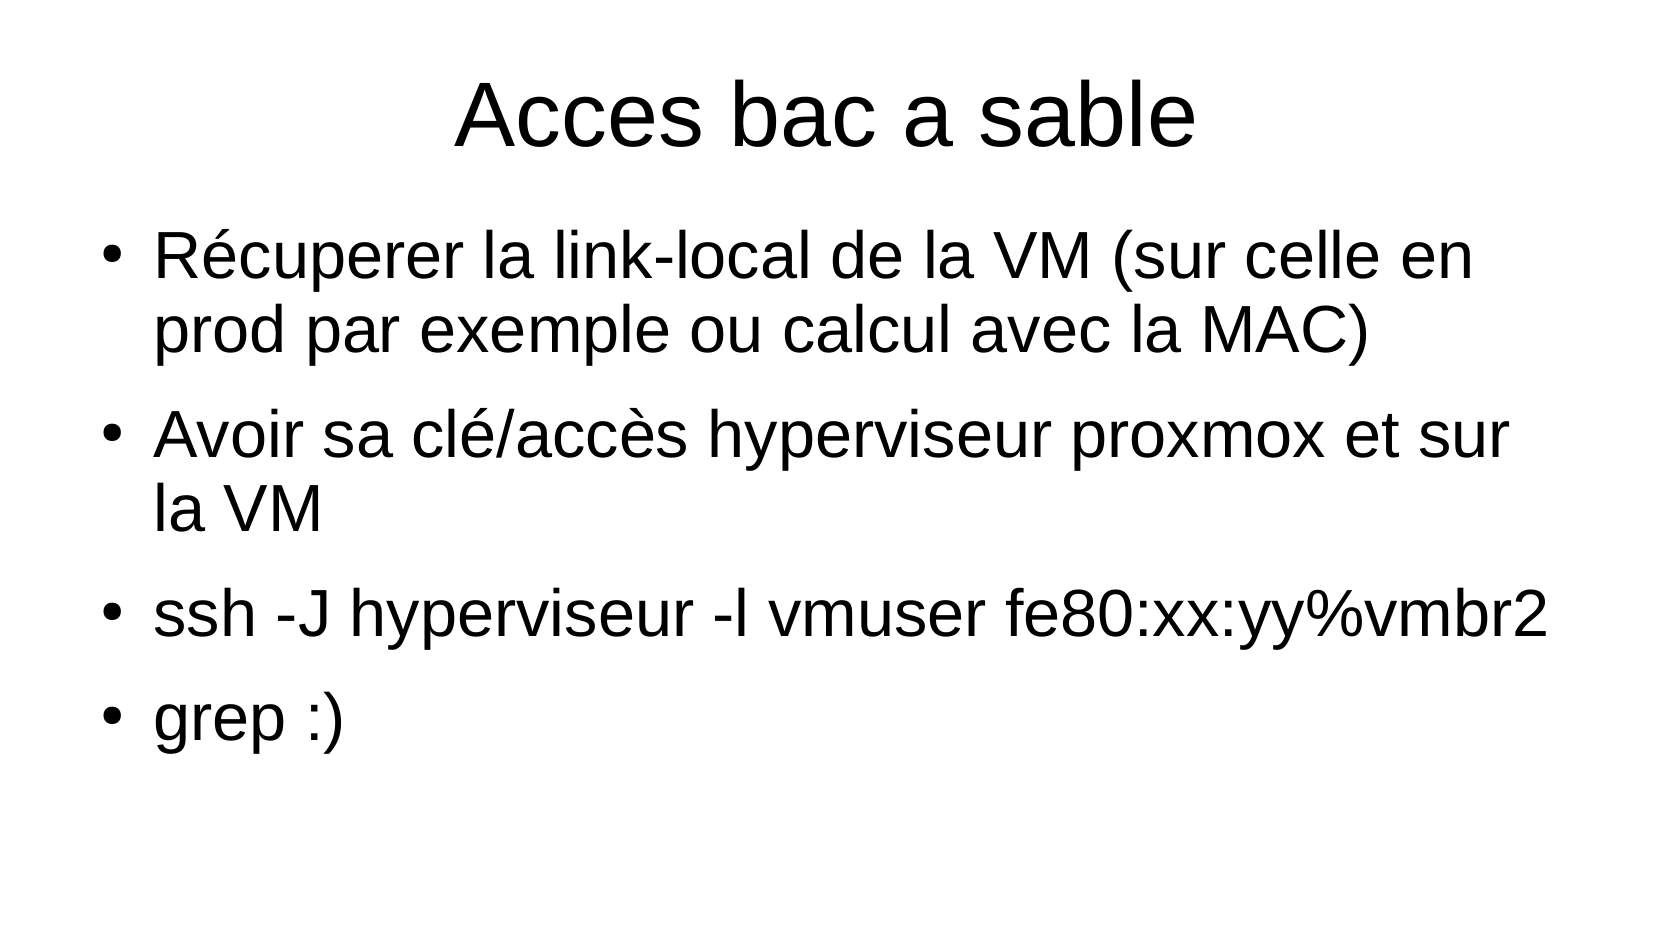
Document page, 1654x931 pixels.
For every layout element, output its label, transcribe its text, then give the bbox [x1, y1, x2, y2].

title Acces bac a sable [82, 37, 1571, 193]
list Récuperer la link-local de la VM (sur celle en prod par exemple ou calcul avec la MAC) Avoir sa clé/accès hyperviseur proxmox et sur la VM ssh -J hyperviseur -l vmuser fe80:xx:yy%vmbr2 grep :) [82, 217, 1571, 758]
